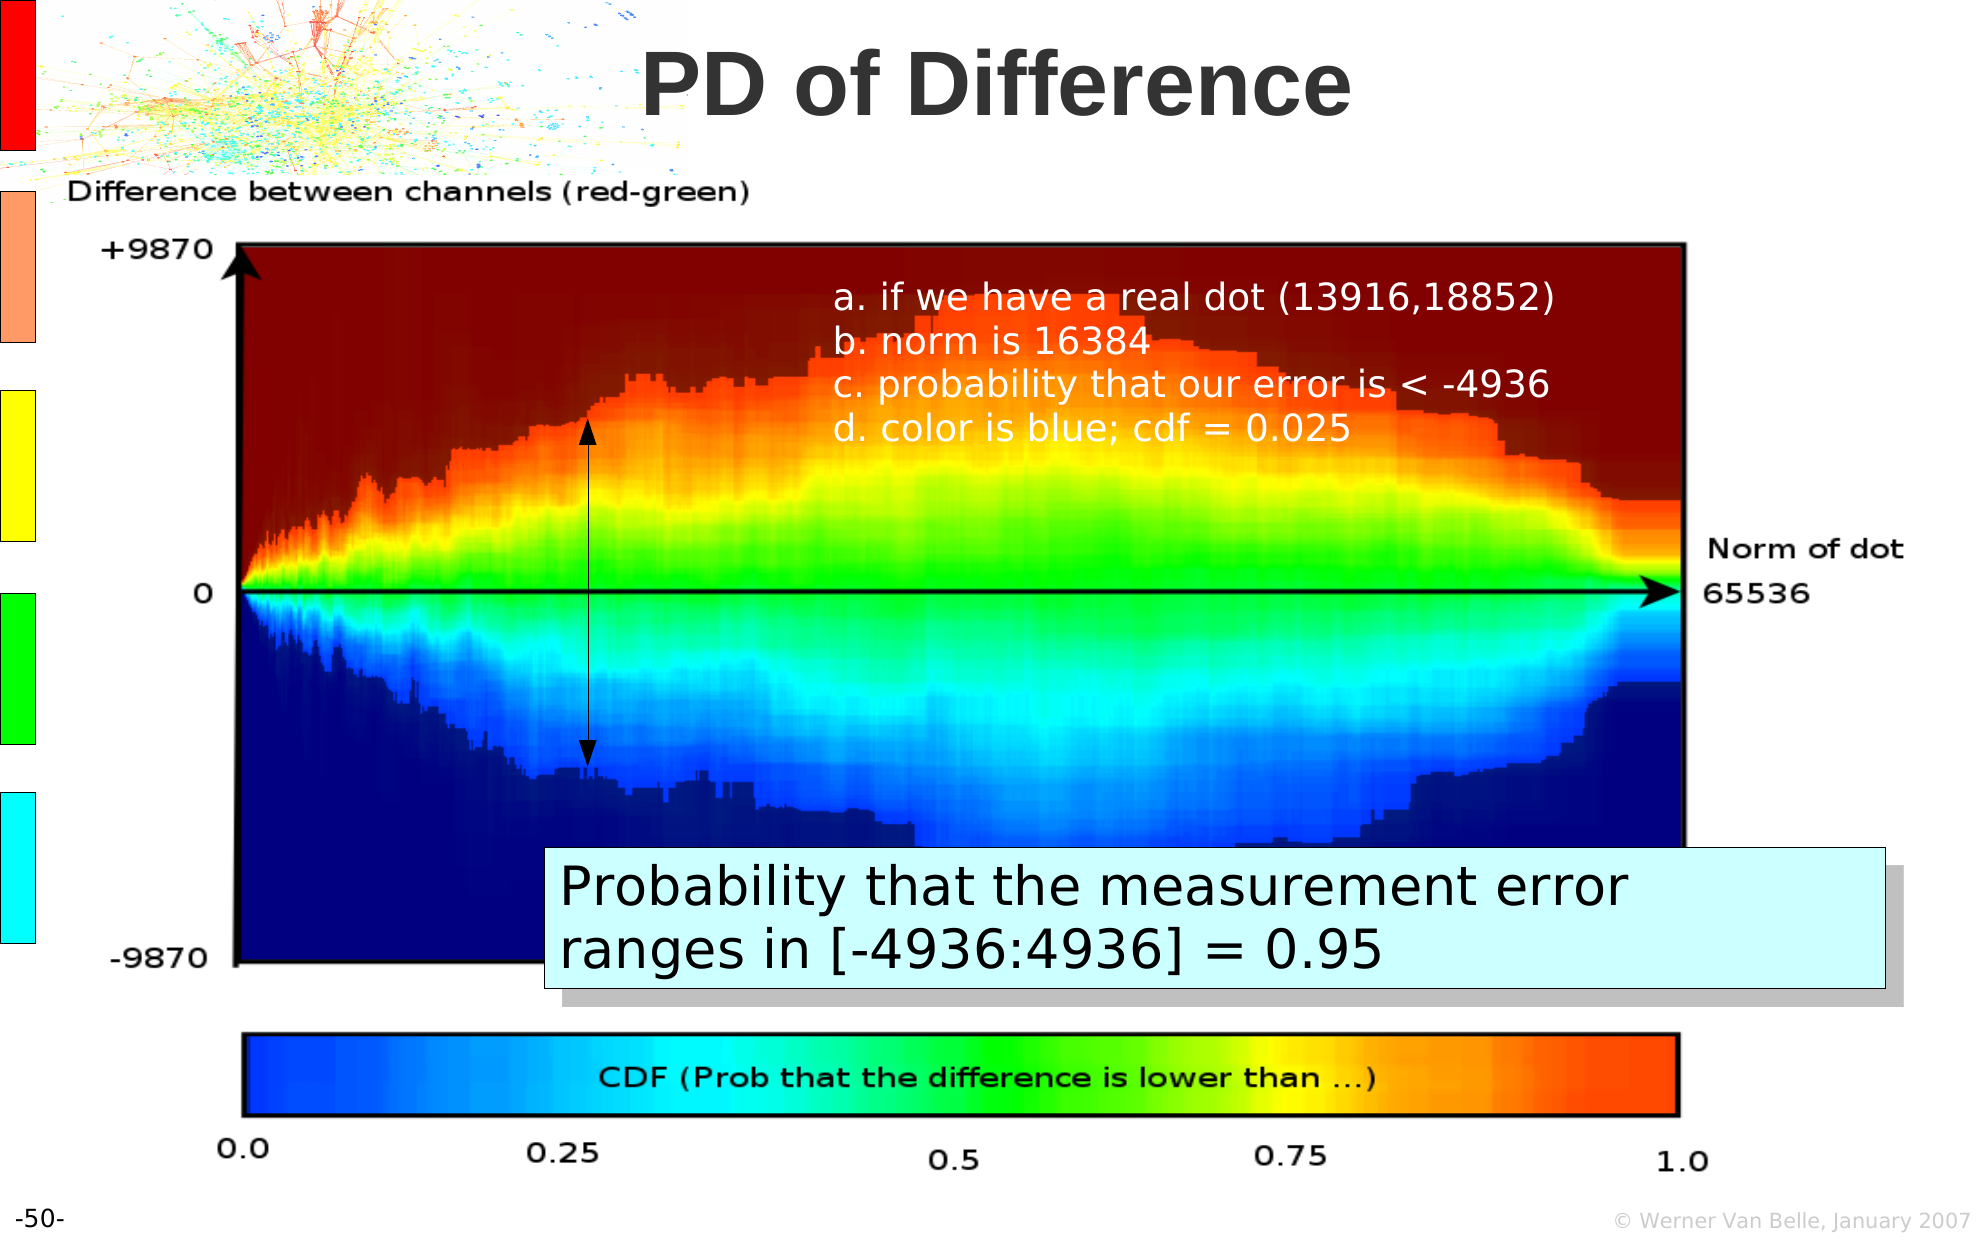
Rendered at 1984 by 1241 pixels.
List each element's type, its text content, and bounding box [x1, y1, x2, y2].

text_box [575, 1007, 672, 1073]
text_box Probability that the measurement error ranges in [-4936:4936] = 0.95 [544, 847, 1886, 989]
picture [66, 175, 1920, 1189]
title PD of Difference [150, 17, 1845, 151]
text_box a. if we have a real dot (13916,18852) b. norm is 16384 c. probability that our error is < -4936 d. color is blue; cdf = 0.025 [818, 268, 1706, 458]
title Gene Expression [0, 0, 688, 203]
